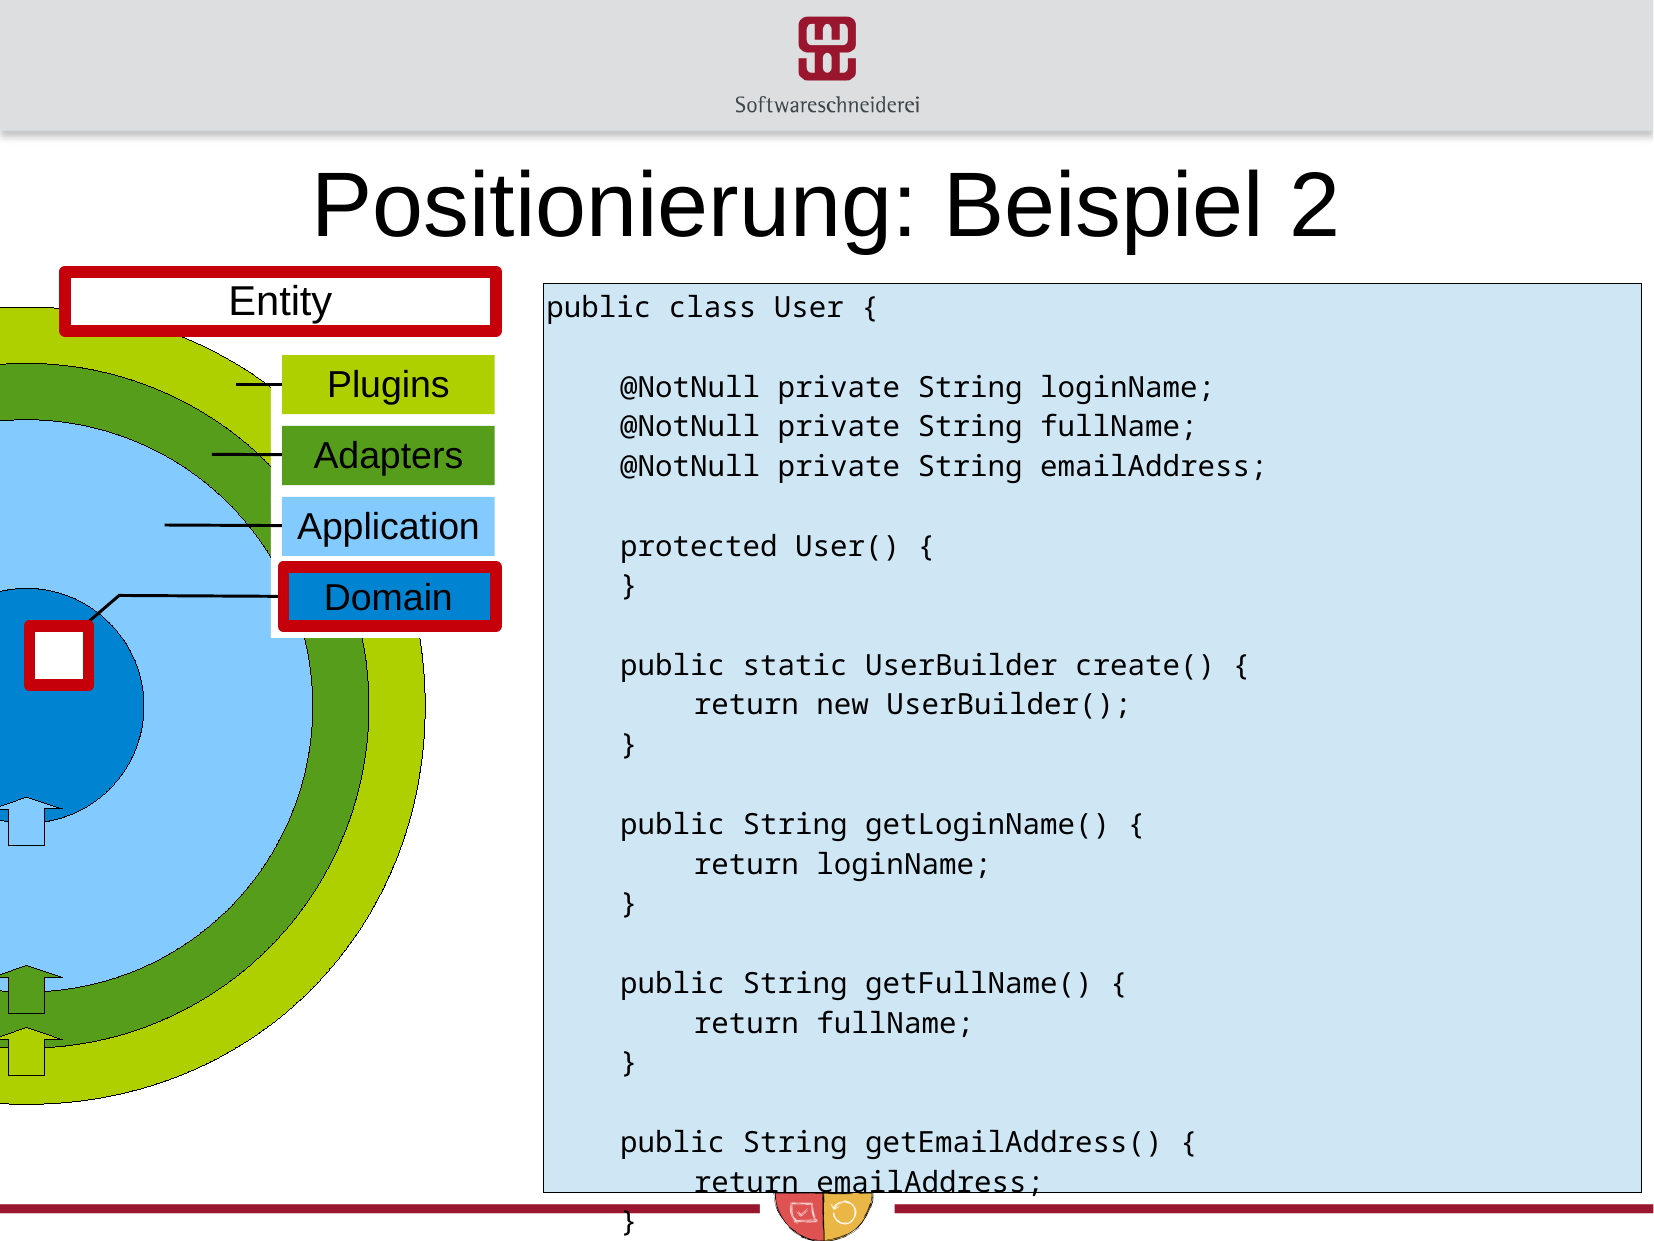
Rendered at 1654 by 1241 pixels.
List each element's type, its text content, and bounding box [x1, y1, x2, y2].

text_box Domain [289, 573, 490, 620]
title Positionierung: Beispiel 2 [82, 147, 1571, 257]
text_box Entity [64, 271, 497, 331]
text_box Adapters [282, 425, 495, 486]
text_box Application [282, 496, 495, 556]
text_box public class User { @NotNull private String loginName; @NotNull private String fullName; @NotNull private String emailAddress; protected User() { } public static UserBuilder create() { return new UserBuilder(); } public String getLoginName() { return loginName; } public String getFullName() { return fullName; } public String getEmailAddress() { return emailAddress; } [...] } [543, 283, 1642, 1193]
text_box [0, 307, 508, 1105]
picture [0, 0, 1654, 1241]
text_box Plugins [282, 355, 495, 415]
